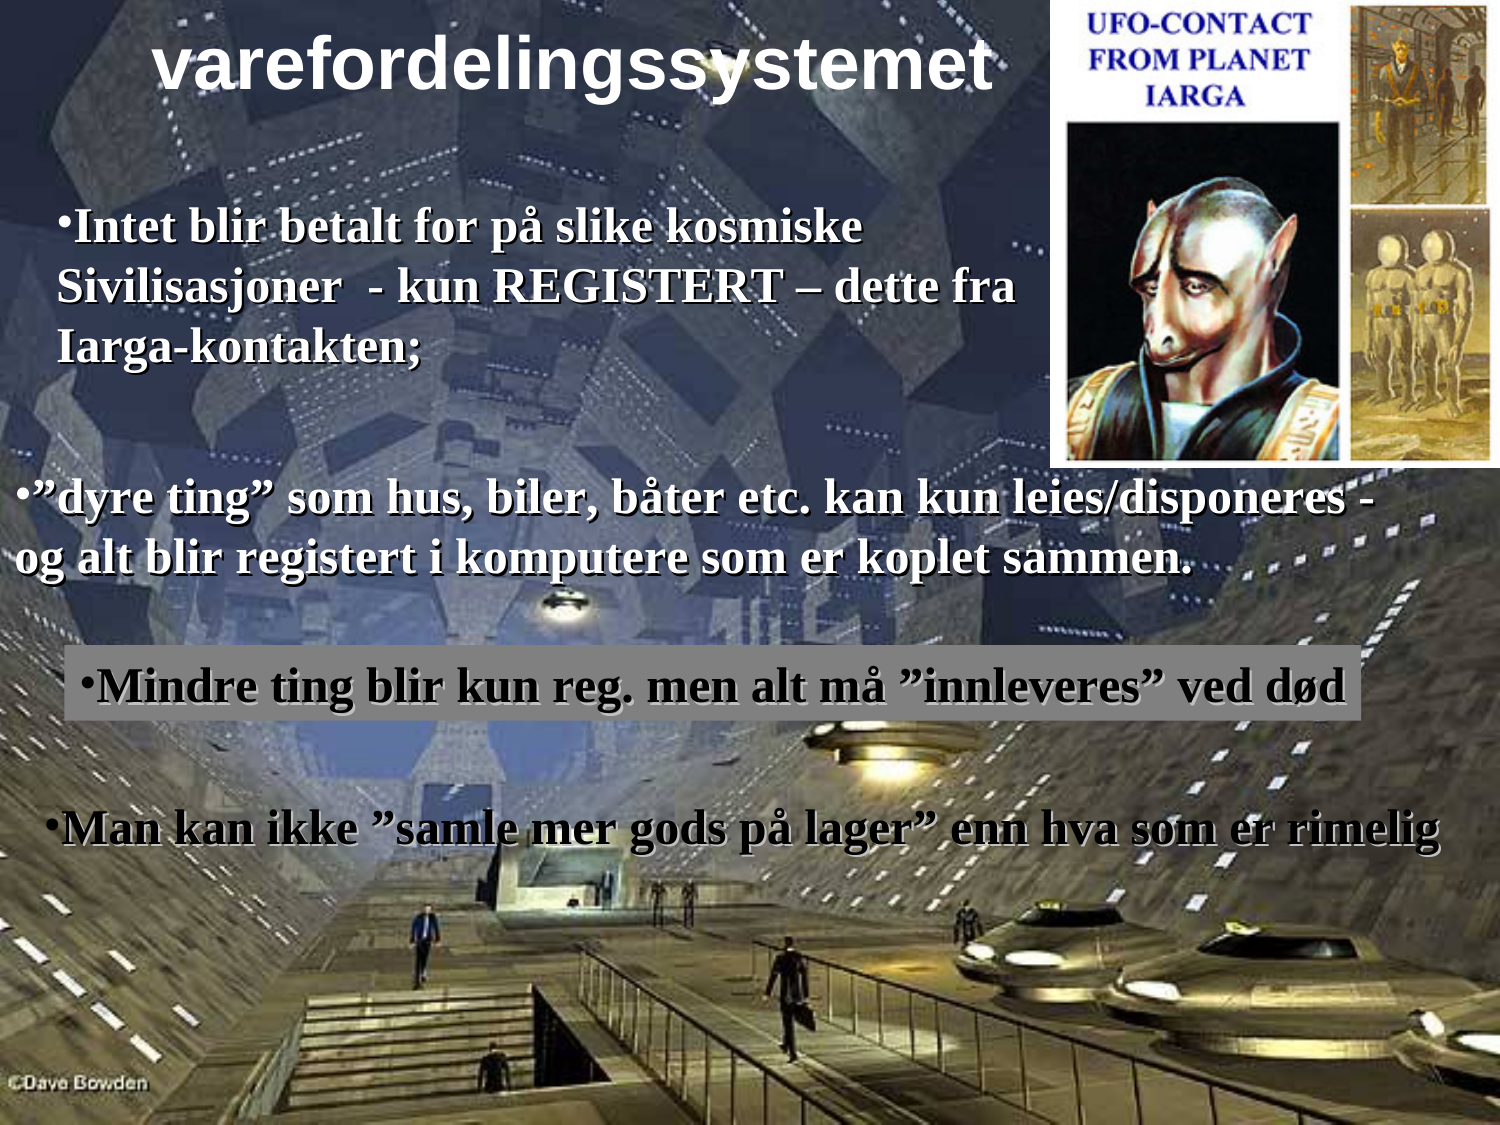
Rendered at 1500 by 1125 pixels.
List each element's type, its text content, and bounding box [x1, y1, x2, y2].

picture [0, 0, 1500, 1125]
text_box varefordelingssystemet [29, 0, 1050, 113]
text_box Mindre ting blir kun reg. men alt må ”innleveres” ved død [64, 645, 1362, 721]
text_box Intet blir betalt for på slike kosmiske Sivilisasjoner - kun REGISTERT – dette fra Iarga-kontakten; [41, 184, 1044, 456]
text_box Man kan ikke ”samle mer gods på lager” enn hva som er rimelig [28, 786, 1456, 863]
text_box ”dyre ting” som hus, biler, båter etc. kan kun leies/disponeres - og alt blir registert i komputere som er koplet sammen. [0, 456, 1404, 592]
